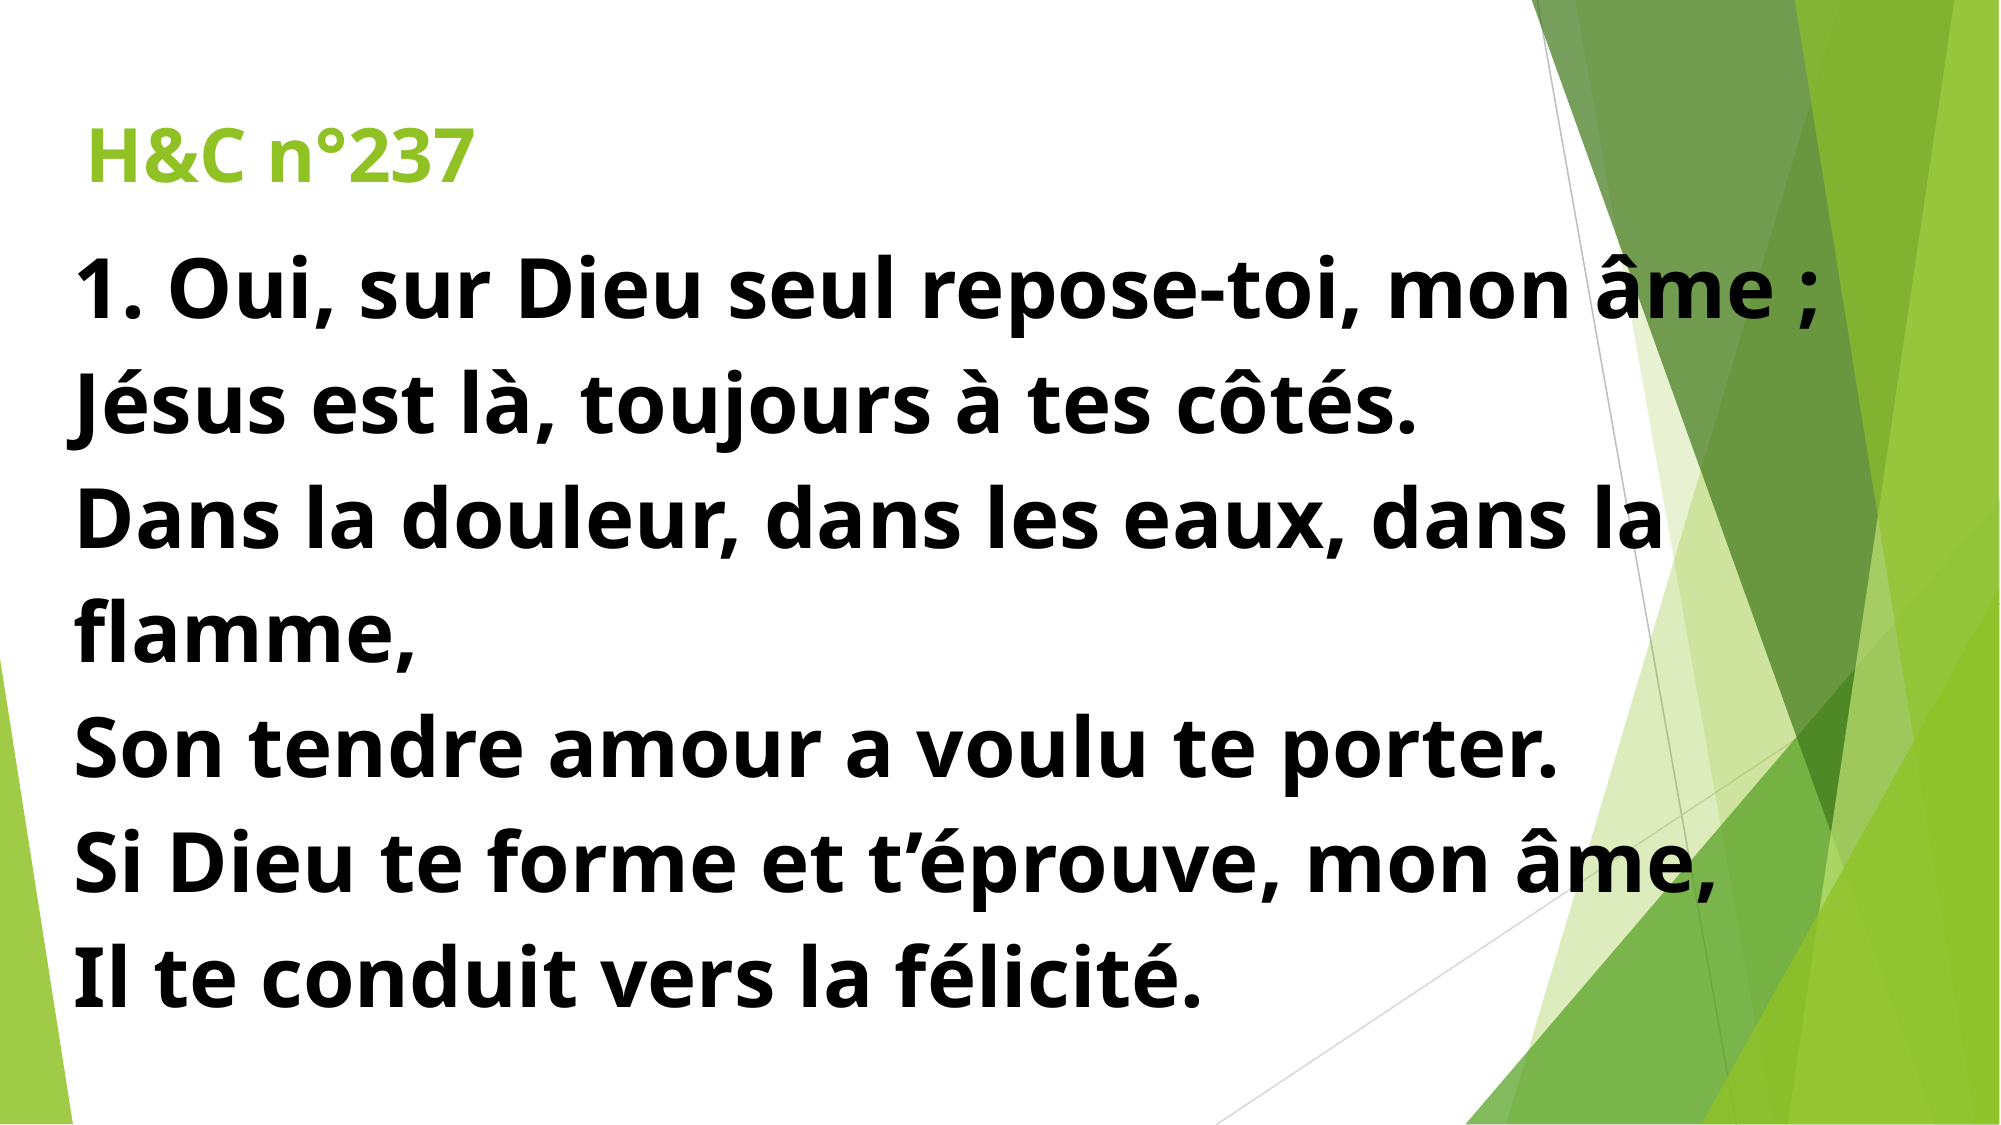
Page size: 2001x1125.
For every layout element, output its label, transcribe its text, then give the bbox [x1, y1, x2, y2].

text_box H&C n°237 [70, 99, 1522, 212]
text_box 1. Oui, sur Dieu seul repose-toi, mon âme ; Jésus est là, toujours à tes côtés. Dans la douleur, dans les eaux, dans la flamme, Son tendre amour a voulu te porter. Si Dieu te forme et t’éprouve, mon âme, Il te conduit vers la félicité. [59, 212, 2001, 1074]
